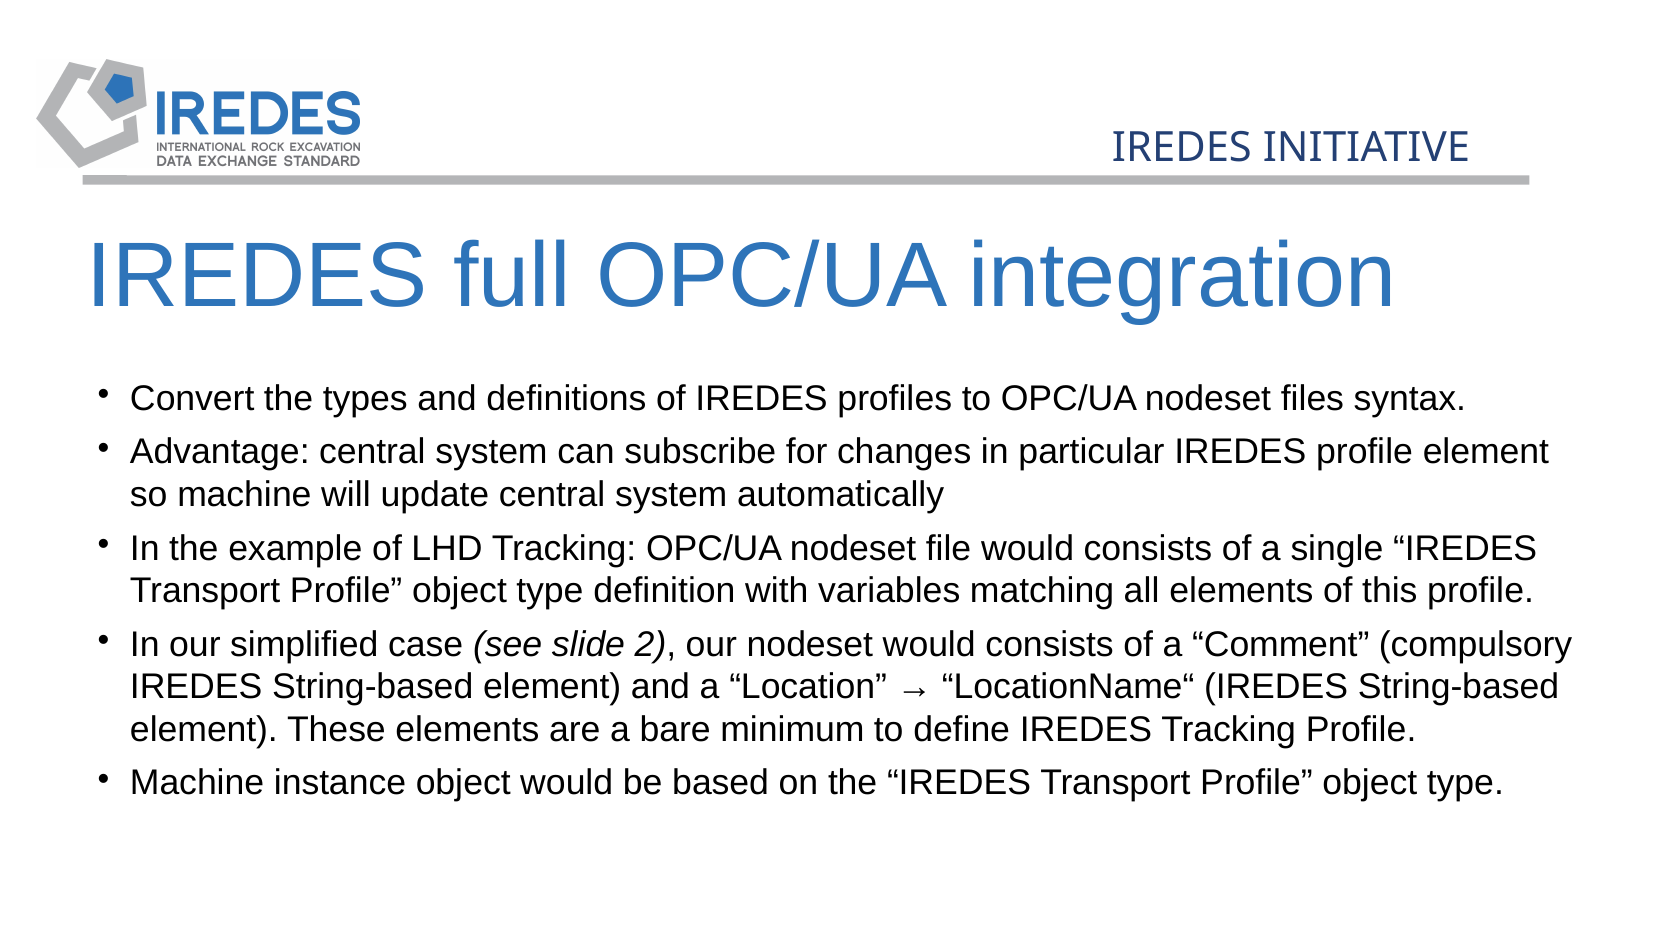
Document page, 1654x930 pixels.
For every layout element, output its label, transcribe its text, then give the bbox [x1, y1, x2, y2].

text_box Convert the types and definitions of IREDES profiles to OPC/UA nodeset files syntax. Advantage: central system can subscribe for changes in particular IREDES profile element so machine will update central system automatically In the example of LHD Tracking: OPC/UA nodeset file would consists of a single “IREDES Transport Profile” object type definition with variables matching all elements of this profile. In our simplified case (see slide 2), our nodeset would consists of a “Comment” (compulsory IREDES String-based element) and a “Location” → “LocationName“ (IREDES String-based element). These elements are a bare minimum to define IREDES Tracking Profile. Machine instance object would be based on the “IREDES Transport Profile” object type. [86, 374, 1575, 840]
text_box IREDES full OPC/UA integration [86, 209, 1575, 330]
picture [36, 59, 360, 168]
